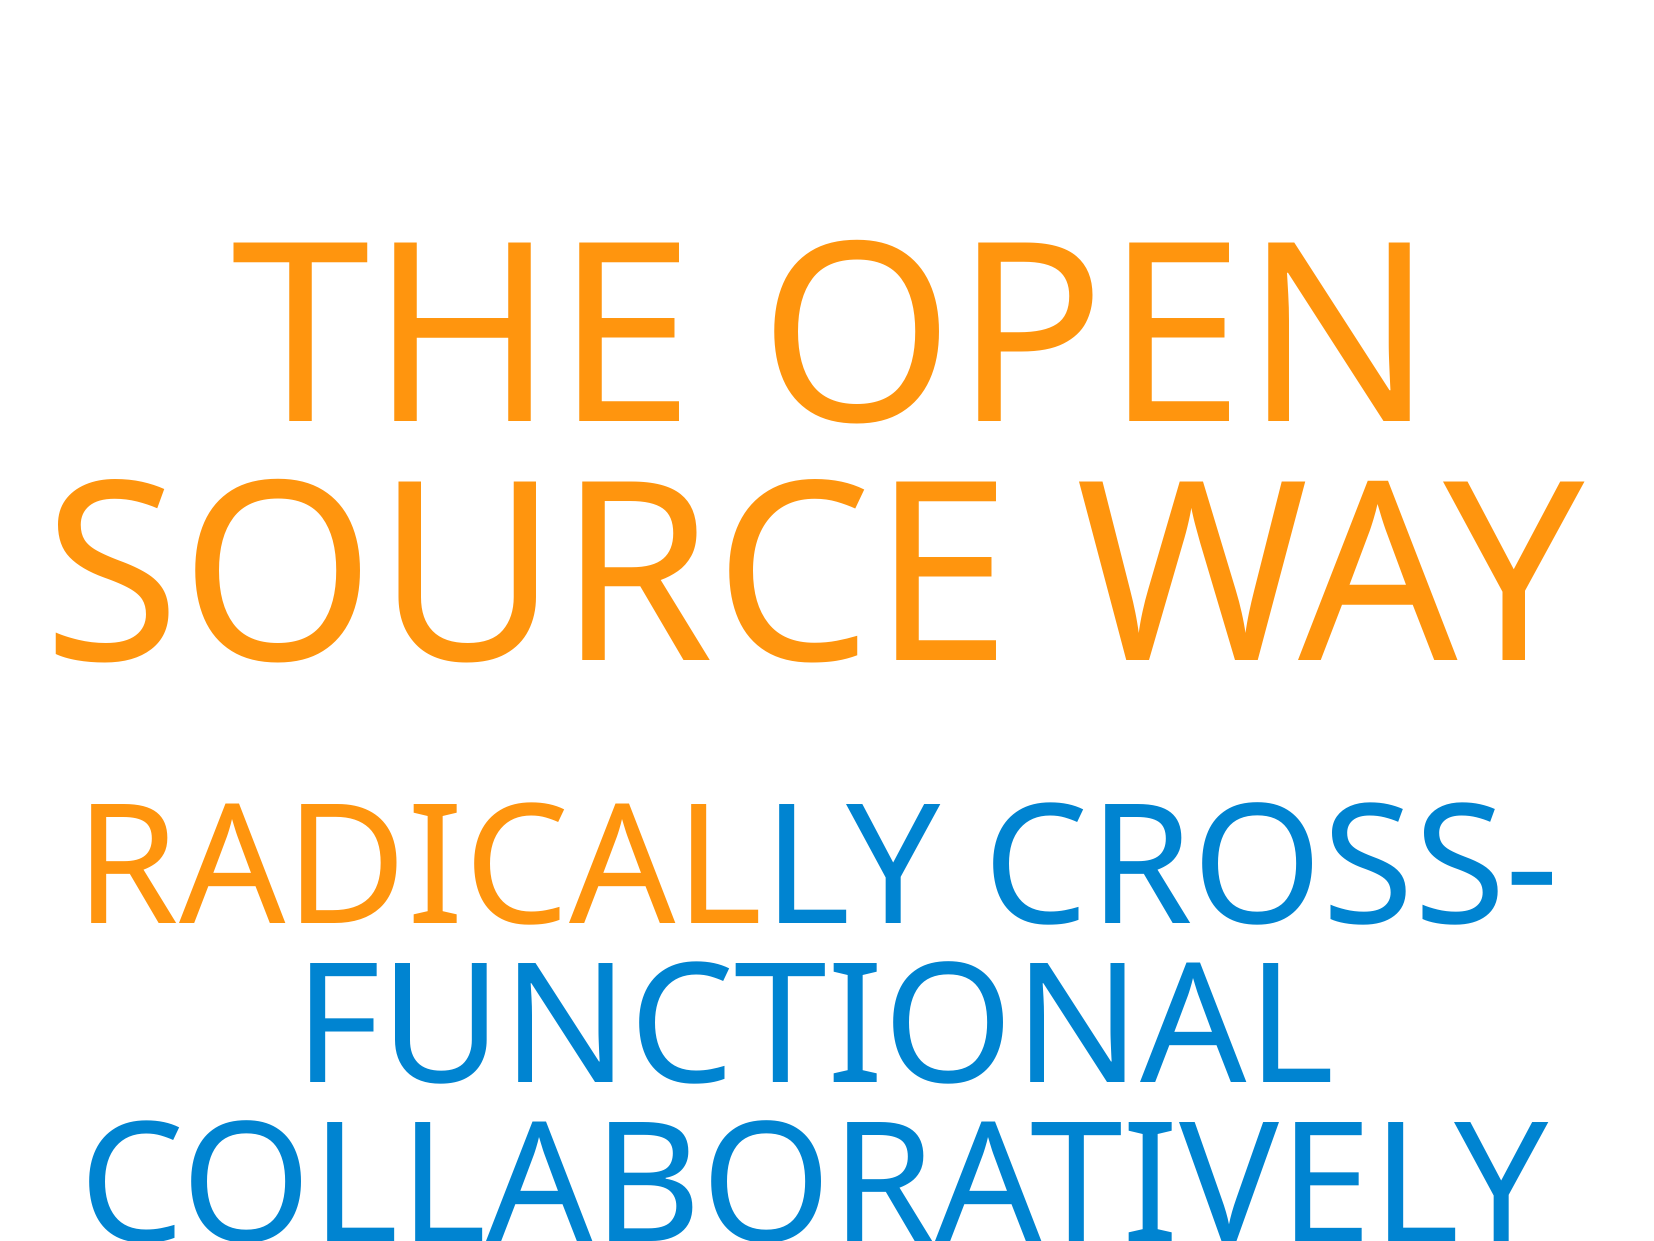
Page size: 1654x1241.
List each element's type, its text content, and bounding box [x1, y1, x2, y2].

list THE OPEN SOURCE WAY RADICALLY CROSS-FUNCTIONAL COLLABORATIVELY CONSTRUCTED REALTIME TRANSPARENCY [0, 231, 1606, 1021]
